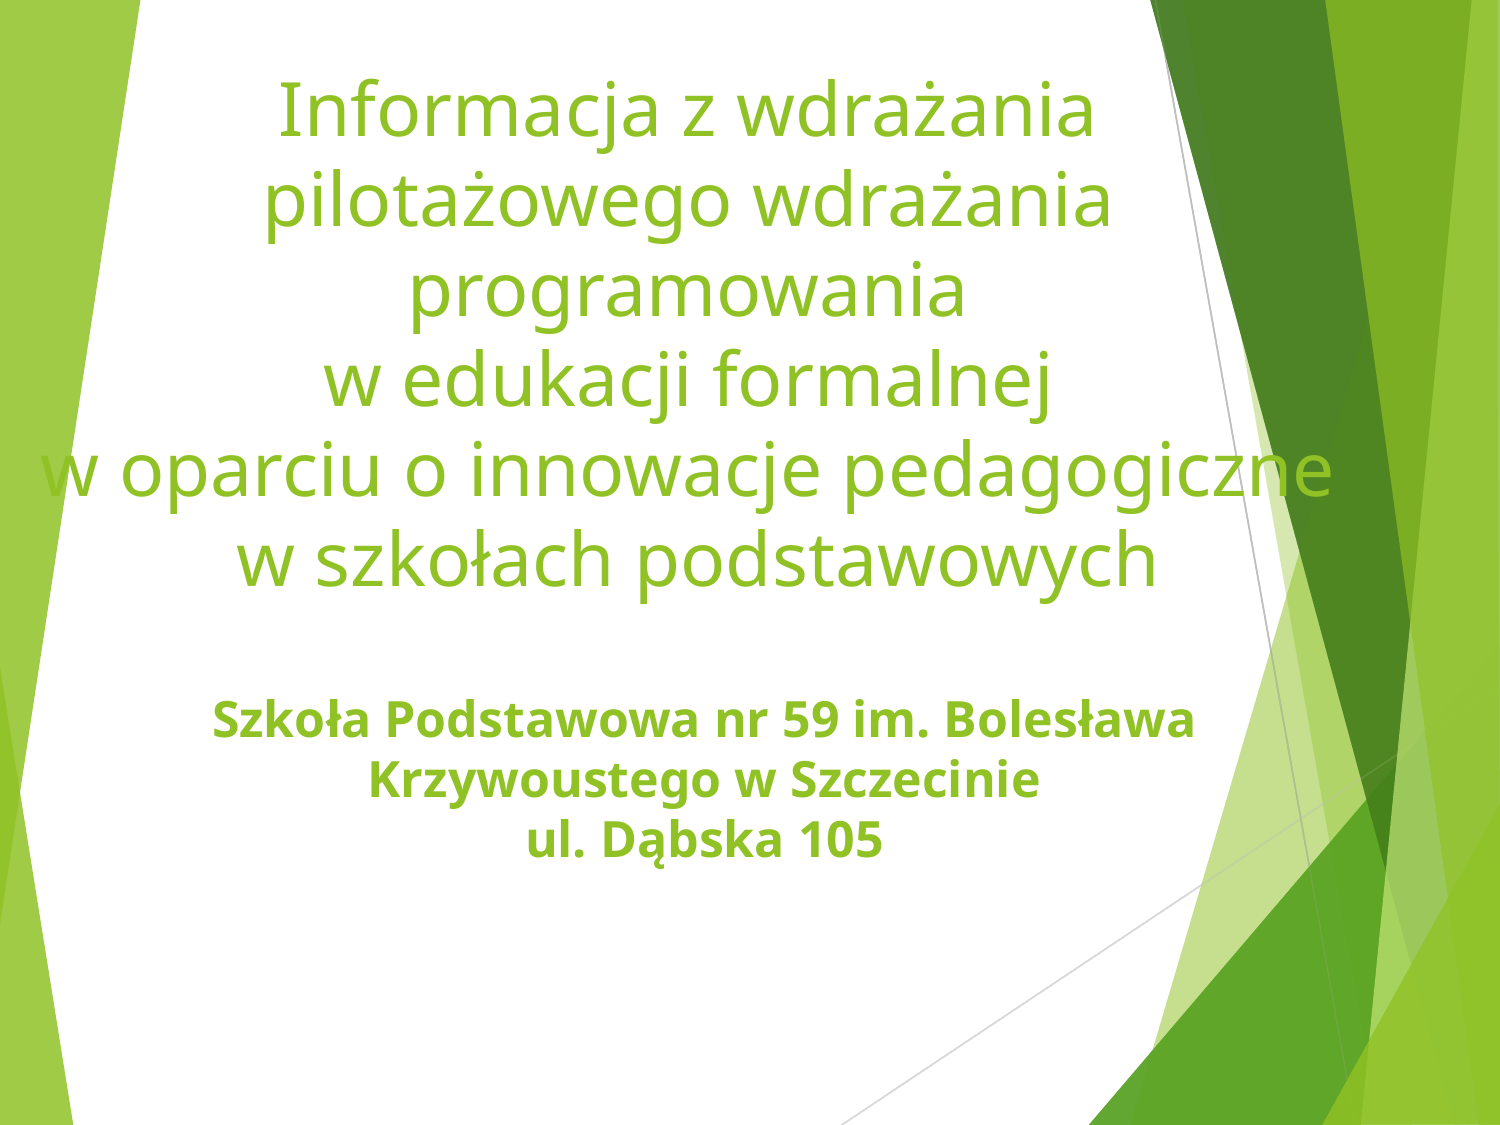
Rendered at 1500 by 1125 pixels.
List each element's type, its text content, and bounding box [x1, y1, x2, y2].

title Informacja z wdrażania pilotażowego wdrażania programowania w edukacji formalnej w oparciu o innowacje pedagogiczne w szkołach podstawowych [23, 54, 1374, 598]
subtitle Szkoła Podstawowa nr 59 im. Bolesława Krzywoustego w Szczecinie ul. Dąbska 105 [35, 680, 1374, 969]
